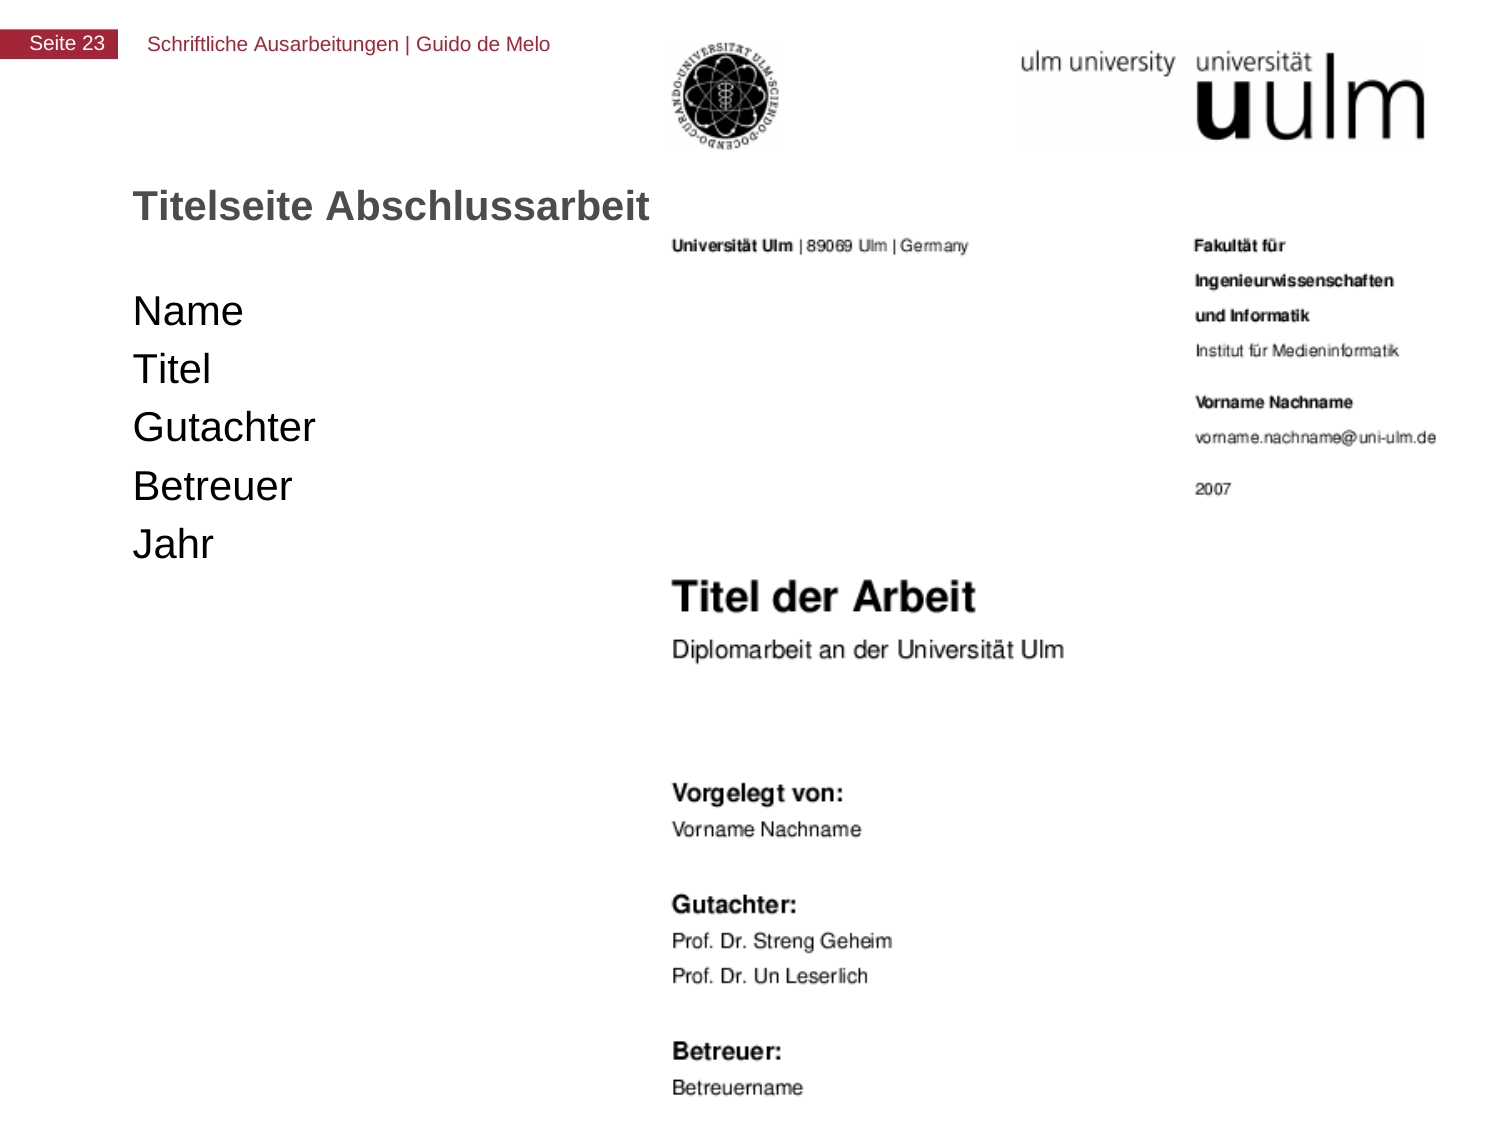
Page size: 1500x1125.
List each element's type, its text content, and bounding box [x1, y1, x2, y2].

list Name Titel Gutachter Betreuer Jahr [132, 287, 1371, 888]
picture [637, 0, 1500, 1125]
title Titelseite Abschlussarbeit [132, 149, 1413, 258]
